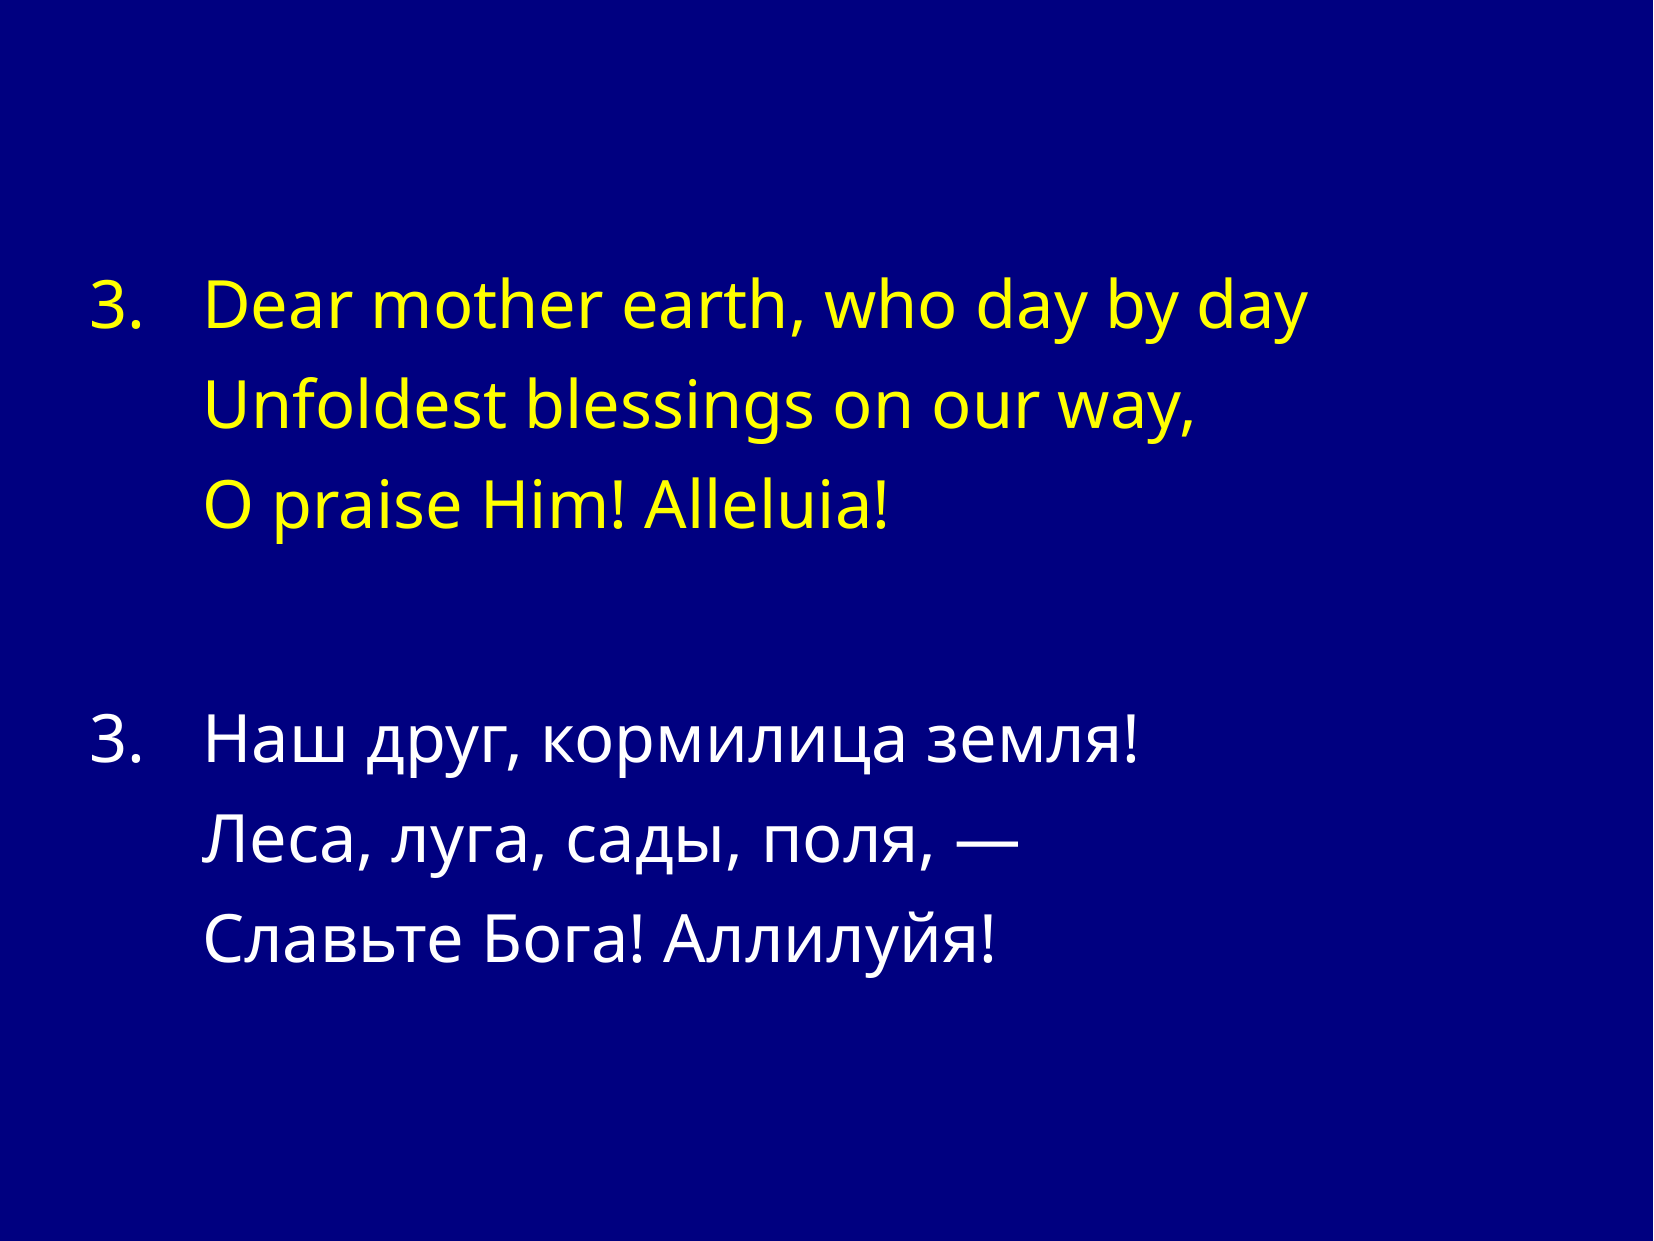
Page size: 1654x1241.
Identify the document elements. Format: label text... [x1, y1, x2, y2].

text_box 3. Наш друг, кормилица земля! Леса, луга, сады, поля, ― Славьте Бога! Аллилуйя! [75, 675, 1576, 1163]
text_box 3. Dear mother earth, who day by day Unfoldest blessings on our way, O praise Him! Alleluia! [75, 150, 1576, 638]
